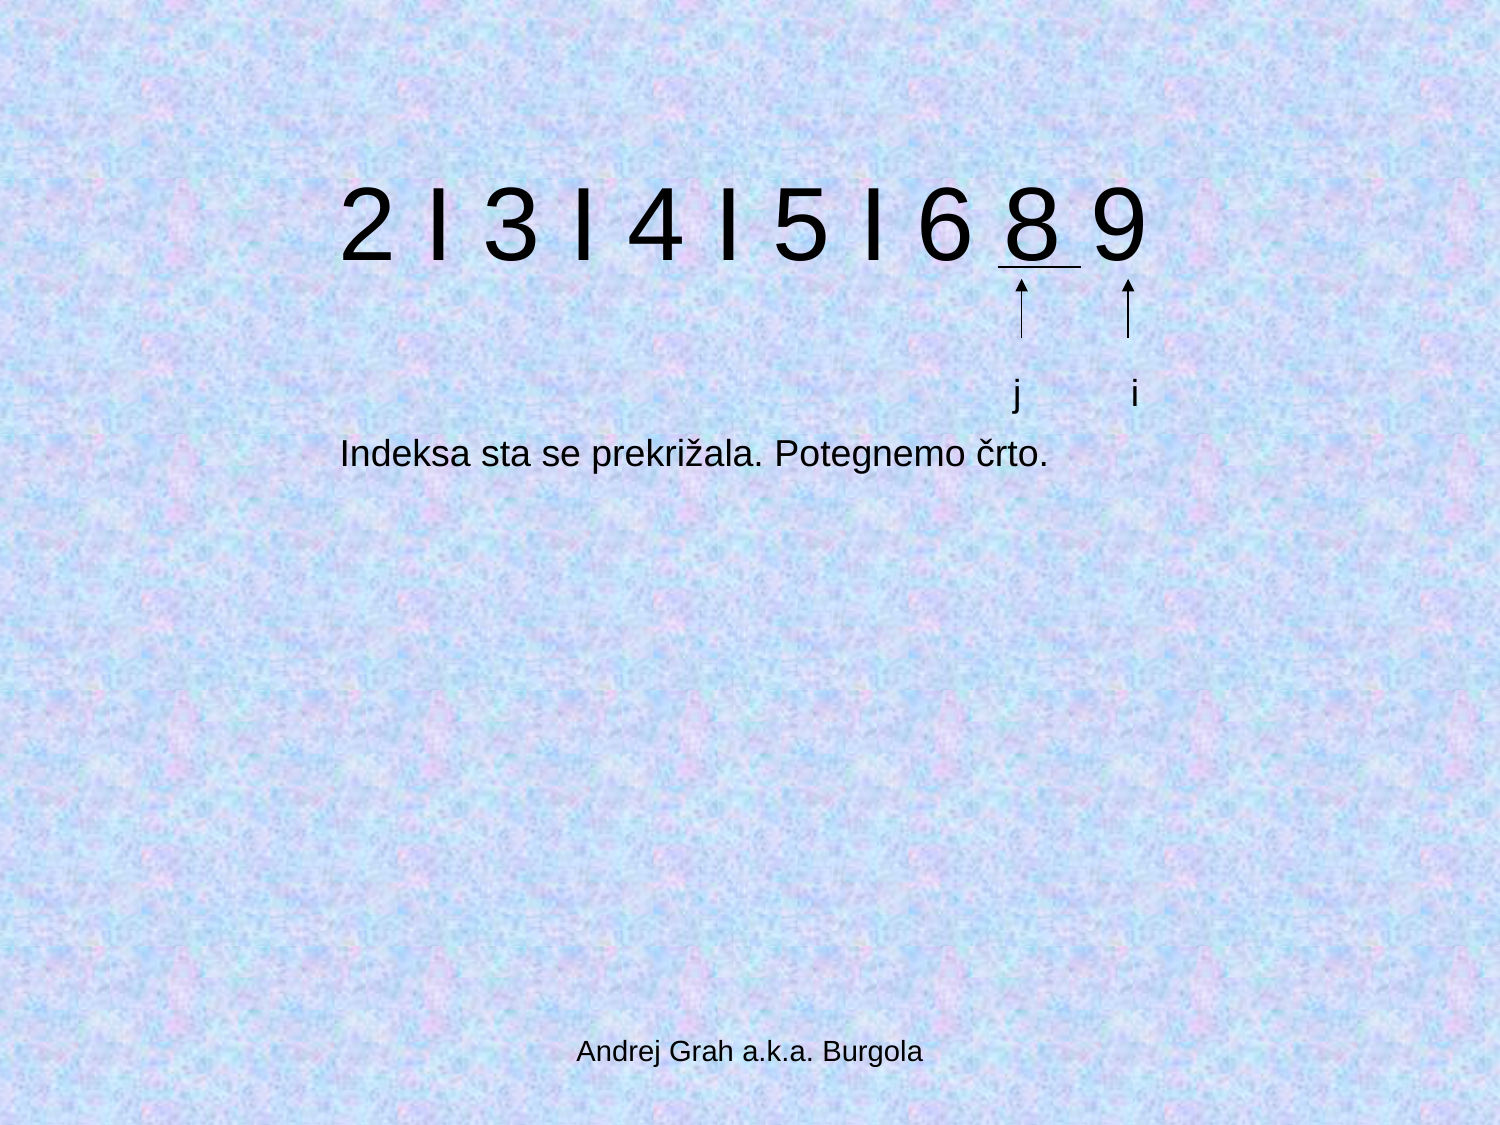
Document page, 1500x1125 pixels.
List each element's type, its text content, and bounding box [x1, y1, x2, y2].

text_box j [998, 361, 1037, 423]
text_box Indeksa sta se prekrižala. Potegnemo črto. [324, 420, 1247, 482]
picture [0, 0, 1500, 1125]
text_box 2 I 3 I 4 I 5 I 6 8 9 [159, 148, 1329, 290]
text_box Andrej Grah a.k.a. Burgola [512, 1024, 988, 1103]
text_box i [1116, 361, 1152, 423]
